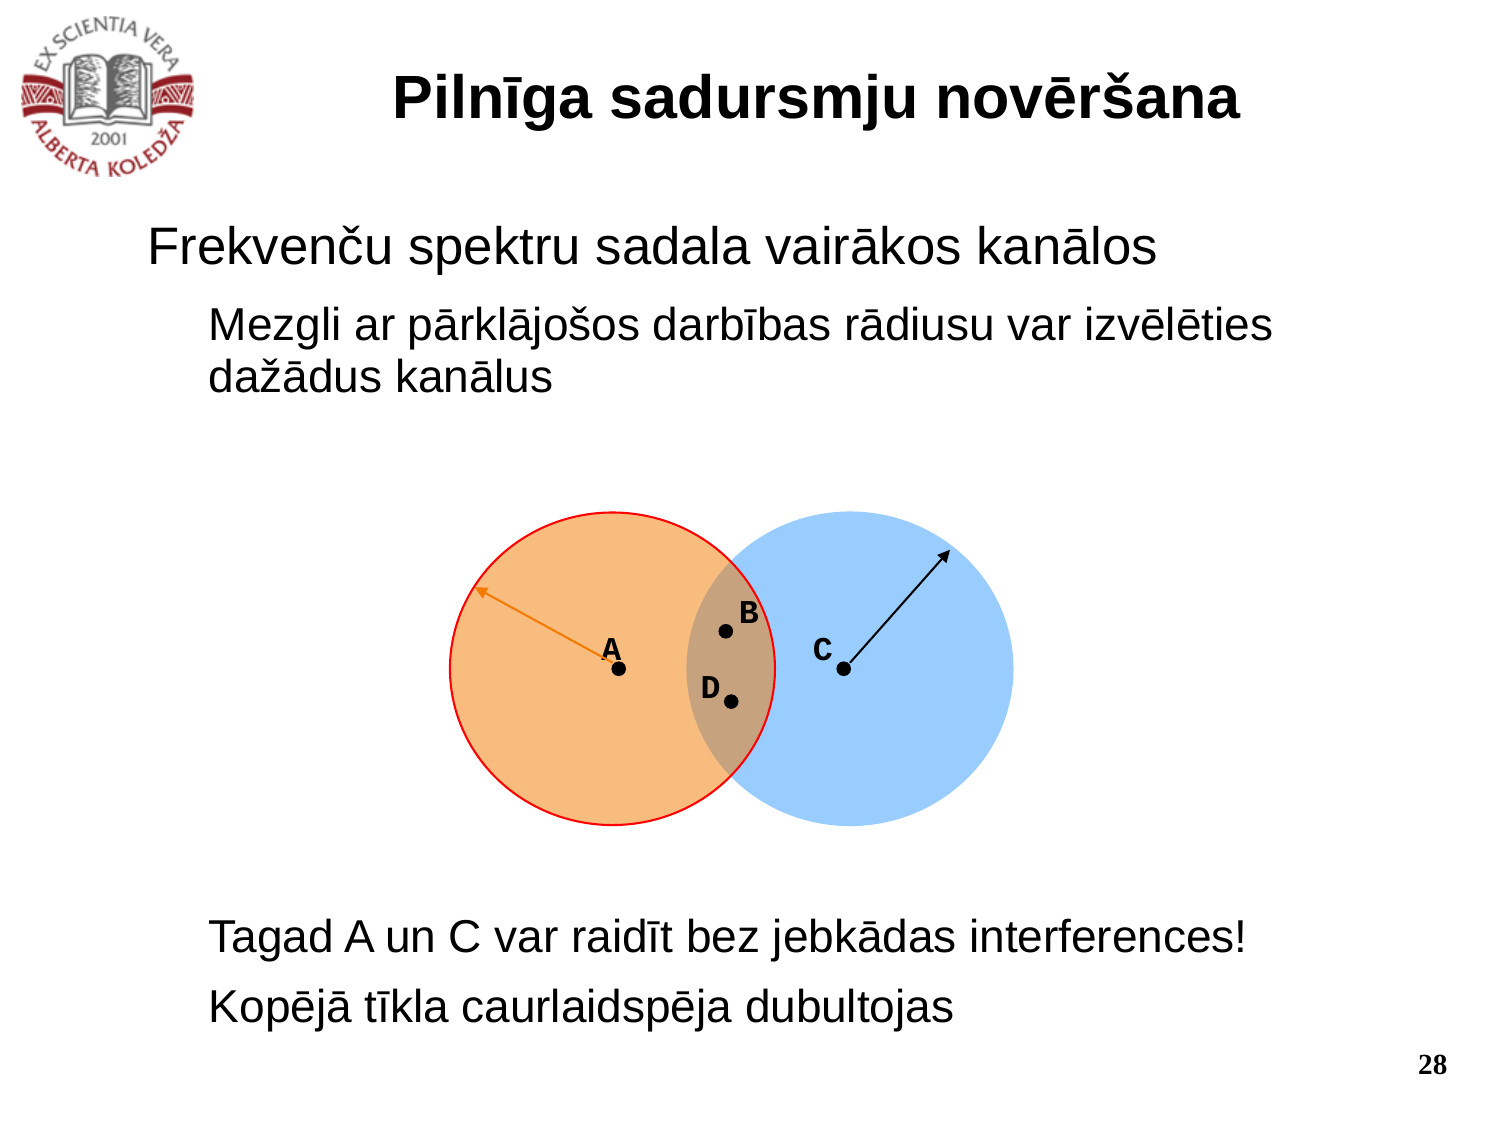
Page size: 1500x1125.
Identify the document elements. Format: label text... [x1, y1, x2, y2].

list Frekvenču spektru sadala vairākos kanālos Mezgli ar pārklājošos darbības rādiusu var izvēlēties dažādus kanālus Tagad A un C var raidīt bez jebkādas interferences! Kopējā tīkla caurlaidspēja dubultojas [85, 216, 1436, 1035]
picture [21, 16, 194, 177]
title Pilnīga sadursmju novēršana [187, 44, 1425, 150]
text_box <skaitlis> [1312, 1037, 1463, 1101]
